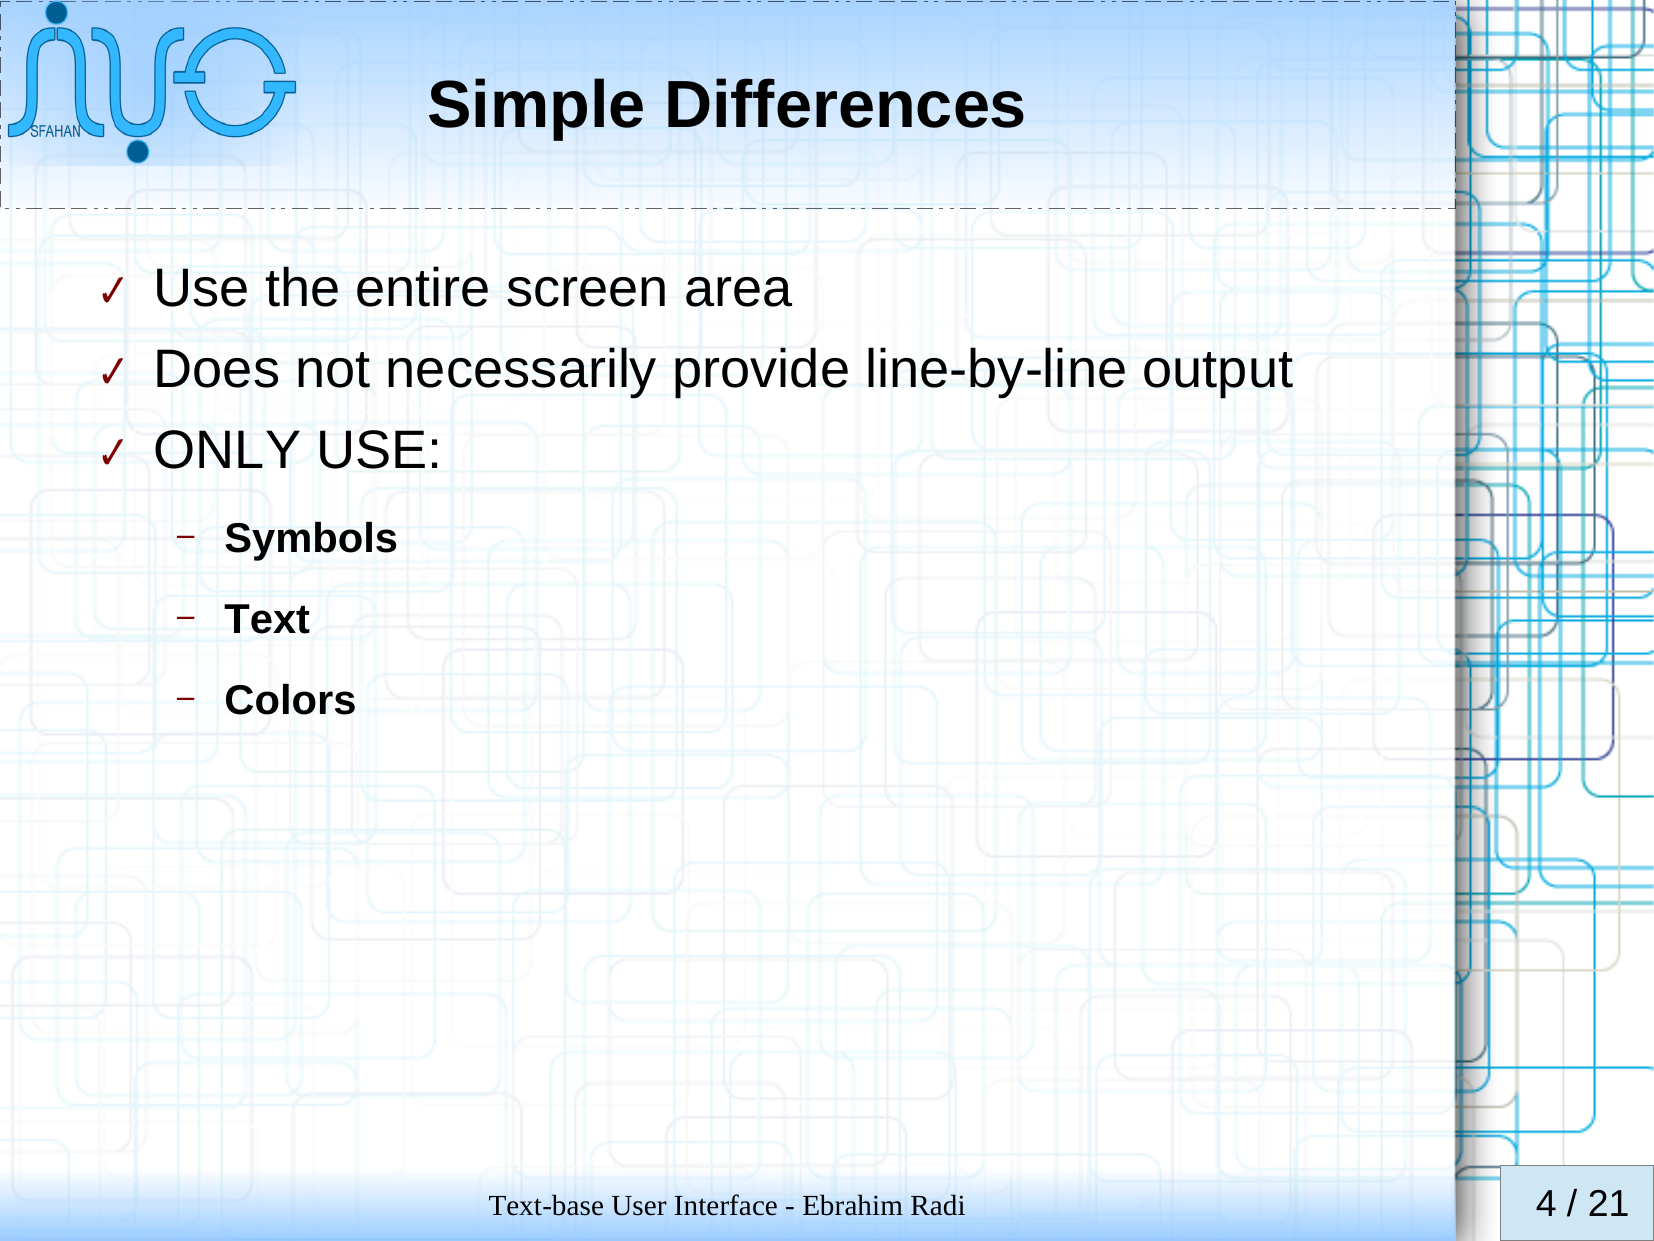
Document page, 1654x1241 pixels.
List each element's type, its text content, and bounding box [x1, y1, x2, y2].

list Use the entire screen area Does not necessarily provide line-by-line output ONLY USE: Symbols Text Colors [82, 237, 1418, 957]
picture [0, 0, 1654, 1241]
text_box <number> / 21 [1500, 1165, 1654, 1241]
picture [2, 0, 301, 166]
title Simple Differences [0, 1, 1456, 209]
